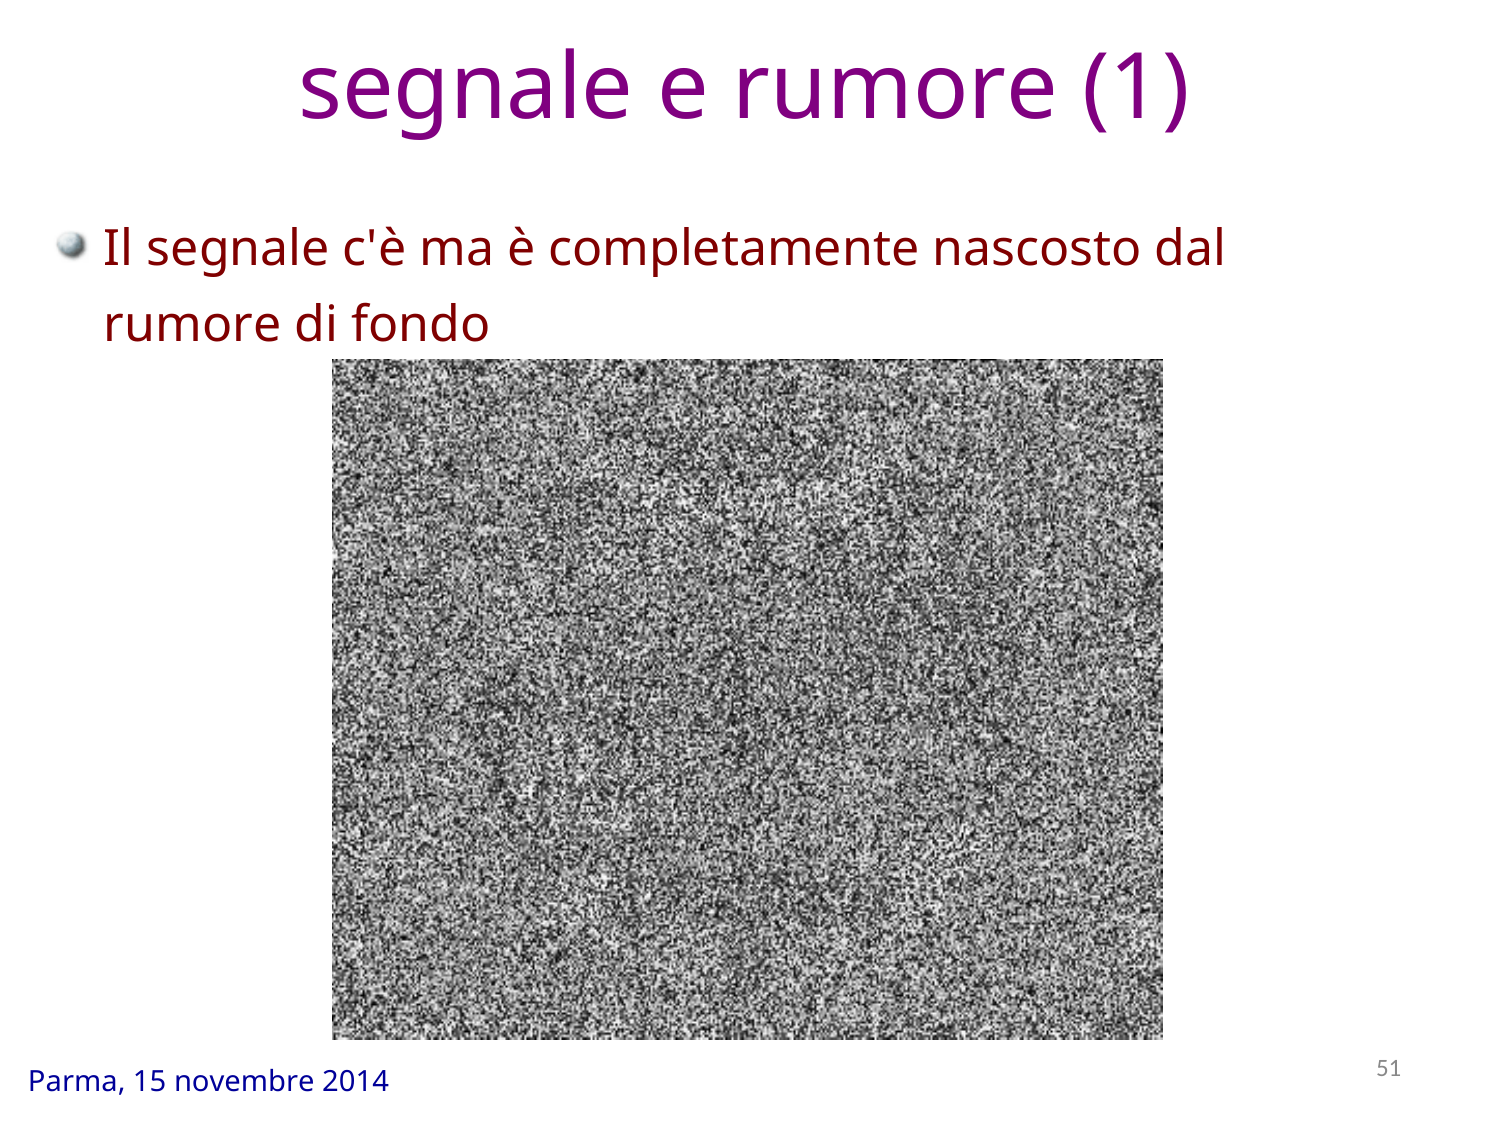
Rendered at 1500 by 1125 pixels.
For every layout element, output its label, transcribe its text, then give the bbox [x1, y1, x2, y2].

title segnale e rumore (1) [34, 25, 1454, 151]
picture [332, 359, 1163, 1040]
text_box <numero> [1074, 1042, 1417, 1095]
list Il segnale c'è ma è completamente nascosto dal rumore di fondo [49, 199, 1316, 588]
